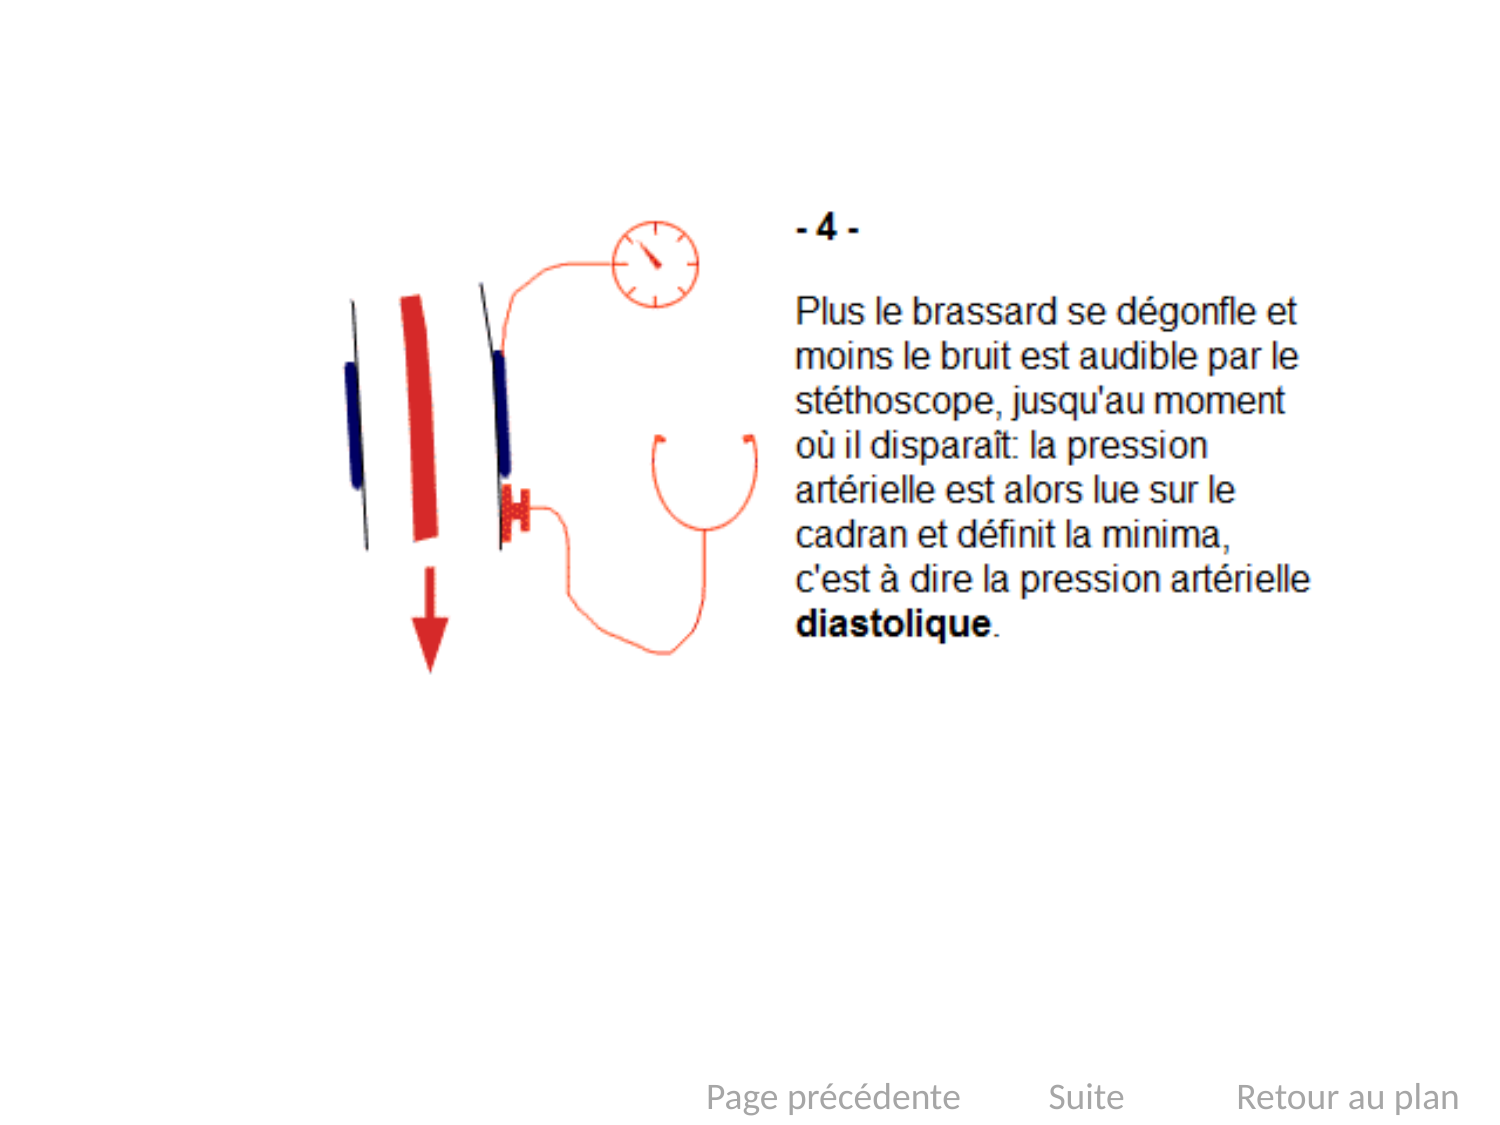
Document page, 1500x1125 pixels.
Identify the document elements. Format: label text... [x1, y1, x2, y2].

text_box Retour au plan [1221, 1064, 1476, 1125]
picture [301, 196, 1356, 696]
text_box Page précédente [690, 1064, 977, 1125]
text_box Suite [1033, 1064, 1140, 1125]
